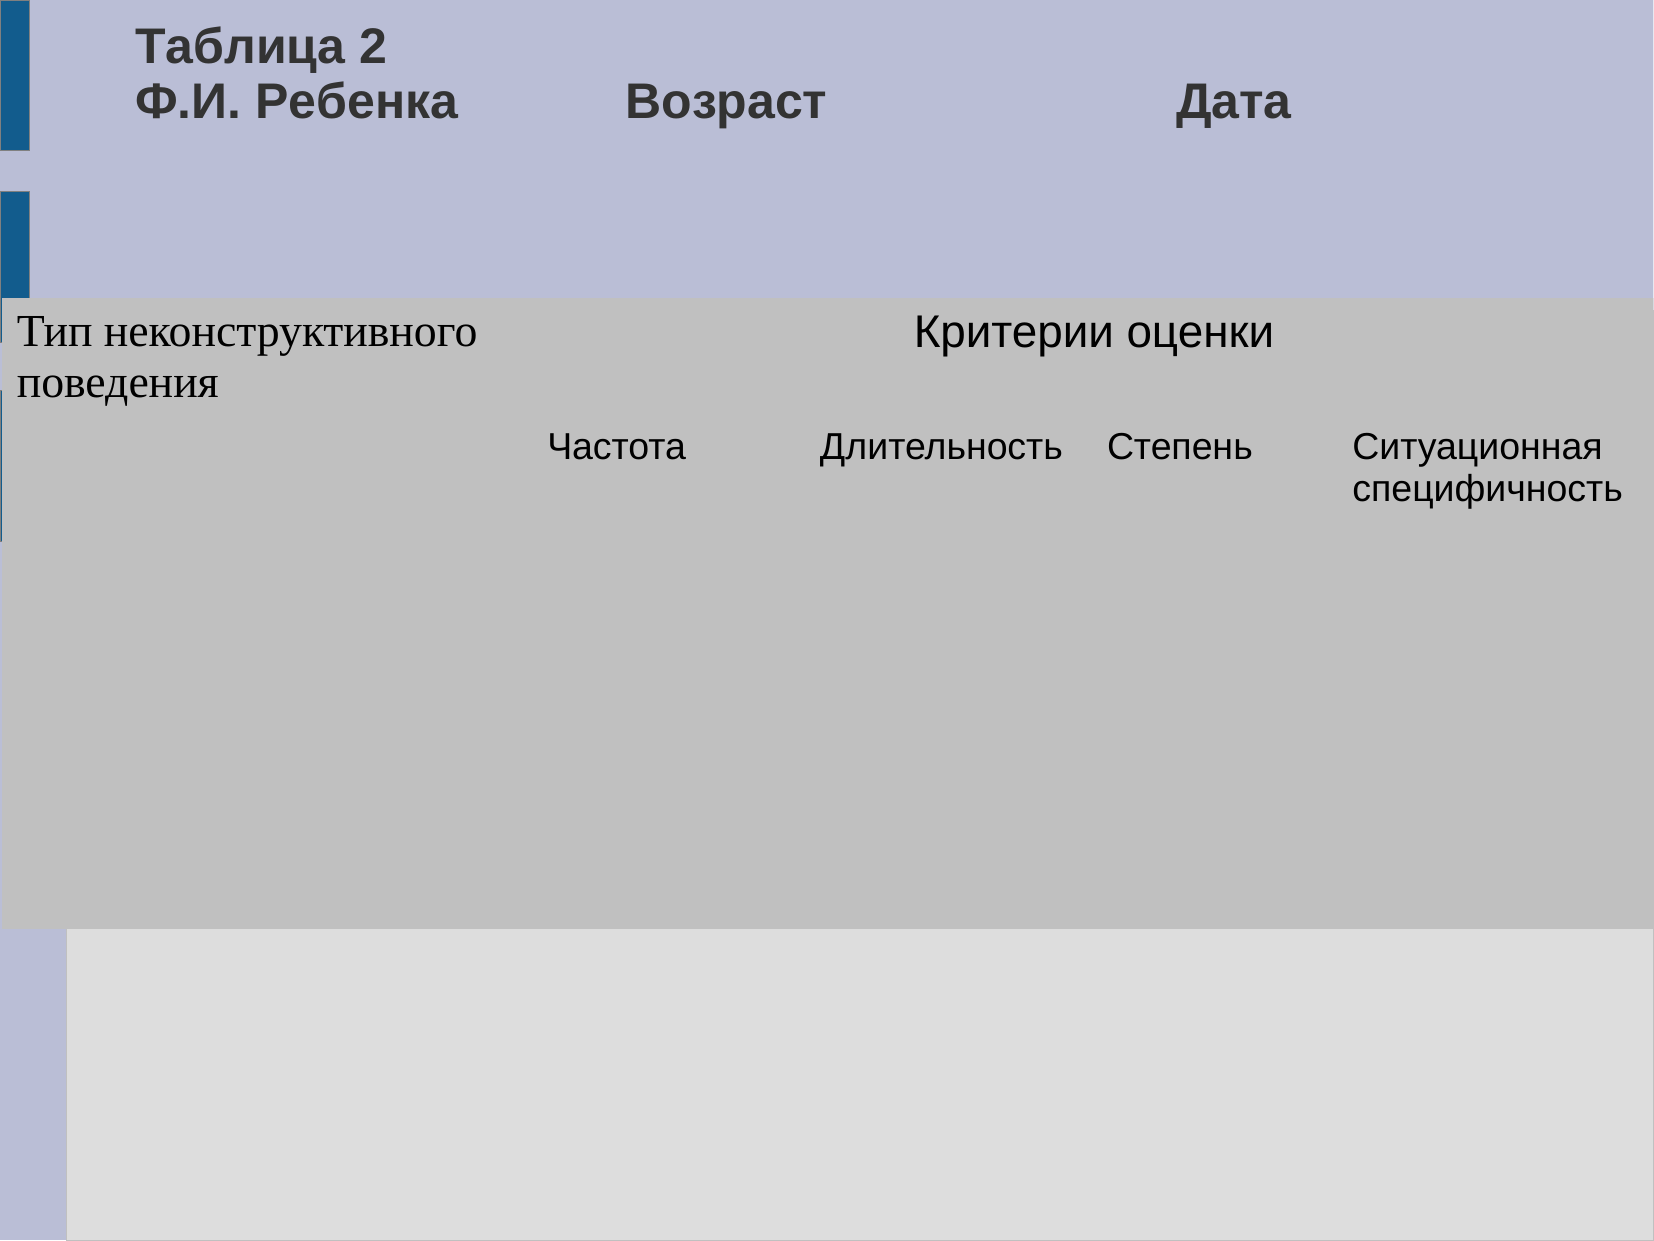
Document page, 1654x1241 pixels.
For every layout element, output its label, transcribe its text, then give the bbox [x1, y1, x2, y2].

table_header Тип неконструктивного поведения [2, 298, 533, 418]
table_cell [2, 519, 533, 577]
table_cell [2, 870, 533, 929]
table_cell Ситуационная специфичность [1338, 418, 1654, 519]
table_cell [533, 577, 805, 636]
table_cell [805, 753, 1092, 811]
table_cell [1092, 577, 1338, 636]
table_cell Длительность [805, 418, 1092, 519]
table_cell [805, 694, 1092, 753]
table_cell [533, 636, 805, 694]
table_cell [1092, 636, 1338, 694]
table_cell [533, 694, 805, 753]
table_cell [2, 811, 533, 870]
table_cell [1338, 694, 1654, 753]
table_cell [533, 811, 805, 870]
table_cell [805, 577, 1092, 636]
table_cell [1092, 870, 1338, 929]
table_cell [1092, 519, 1338, 577]
table_cell [533, 870, 805, 929]
table_cell [533, 519, 805, 577]
table_cell [2, 694, 533, 753]
table_cell Степень [1092, 418, 1338, 519]
table_cell [2, 577, 533, 636]
table_cell [1338, 519, 1654, 577]
table_cell [805, 519, 1092, 577]
table_cell [1338, 577, 1654, 636]
table_cell [1092, 694, 1338, 753]
table_cell [1338, 636, 1654, 694]
table_cell [2, 636, 533, 694]
table_cell [1338, 811, 1654, 870]
table_cell [1338, 753, 1654, 811]
table_cell [533, 753, 805, 811]
table_cell Частота [533, 418, 805, 519]
table_cell [1092, 811, 1338, 870]
table_cell [1338, 870, 1654, 929]
table_cell [805, 811, 1092, 870]
table_cell [2, 418, 533, 519]
table_header Критерии оценки [533, 298, 1654, 418]
table_cell [805, 636, 1092, 694]
title Таблица 2 Ф.И. Ребенка Возраст Дата [135, 5, 1548, 142]
table_cell [2, 753, 533, 811]
table_cell [805, 870, 1092, 929]
table_cell [1092, 753, 1338, 811]
